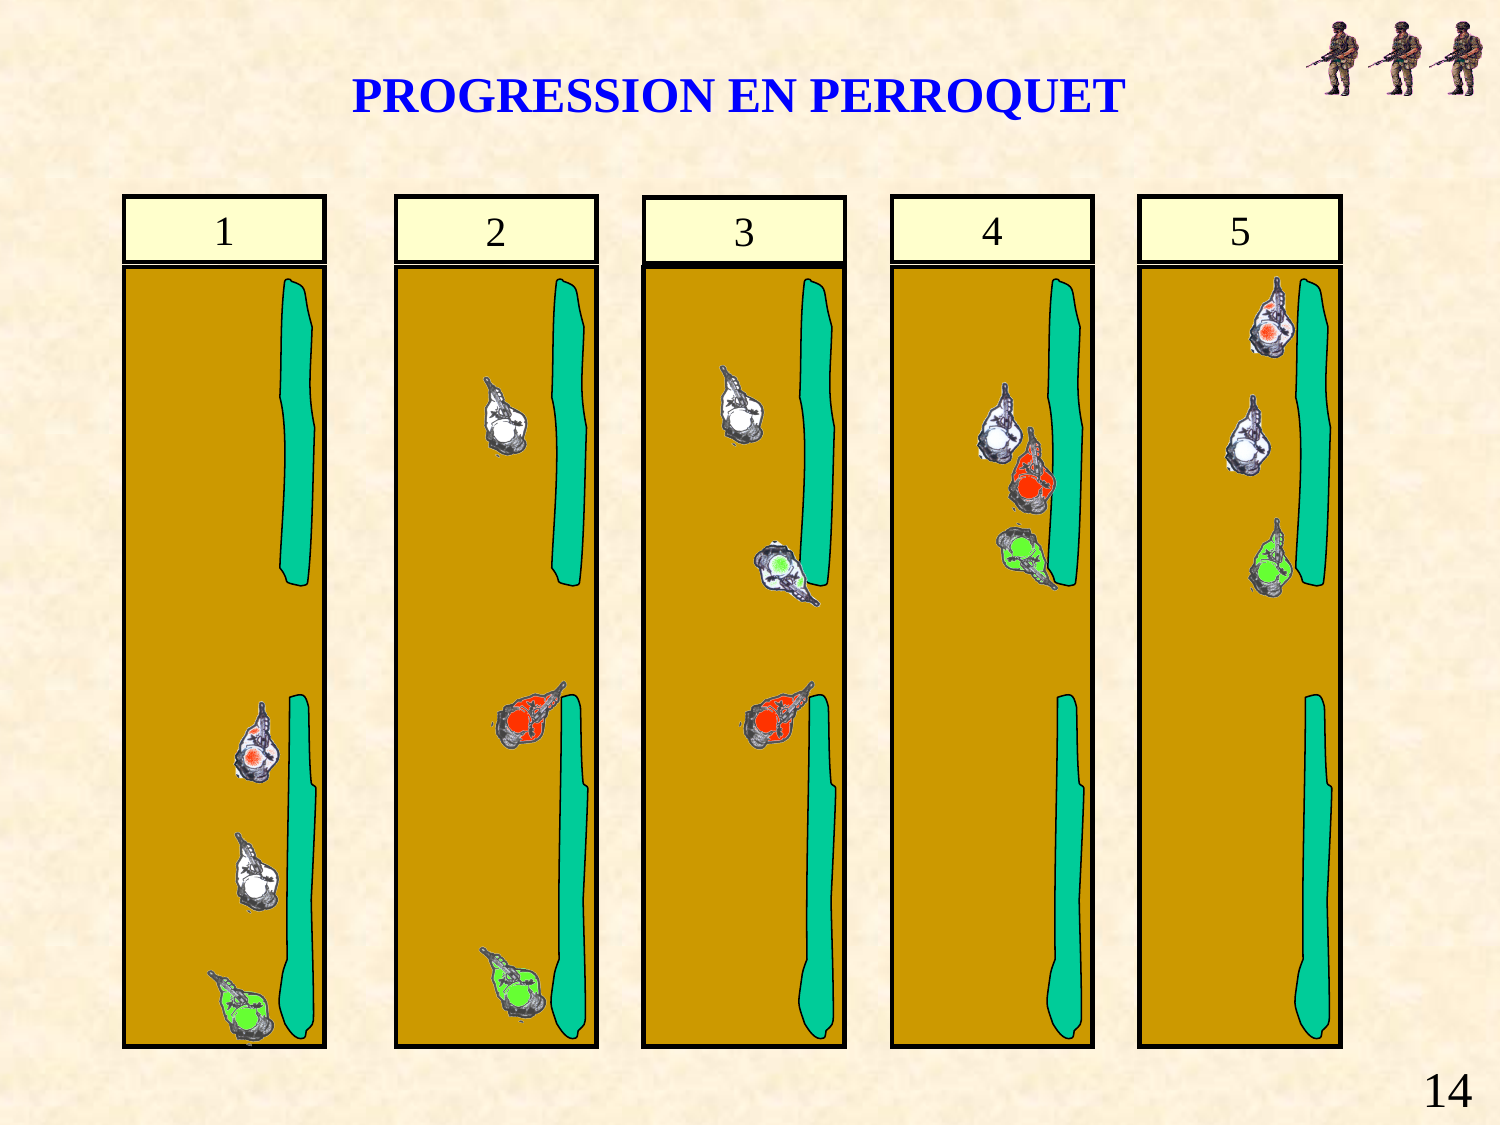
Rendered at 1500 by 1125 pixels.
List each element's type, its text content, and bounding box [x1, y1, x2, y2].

text_box PROGRESSION EN PERROQUET [337, 54, 1142, 131]
text_box [123, 267, 325, 1047]
text_box 2 [395, 196, 597, 263]
text_box 3 [643, 197, 845, 263]
text_box [1139, 267, 1341, 1047]
text_box [643, 267, 845, 1047]
text_box 4 [891, 196, 1093, 262]
text_box [891, 267, 1093, 1047]
picture [0, 0, 1500, 1125]
text_box 5 [1139, 196, 1341, 262]
text_box [395, 267, 597, 1047]
text_box 1 [123, 196, 325, 262]
